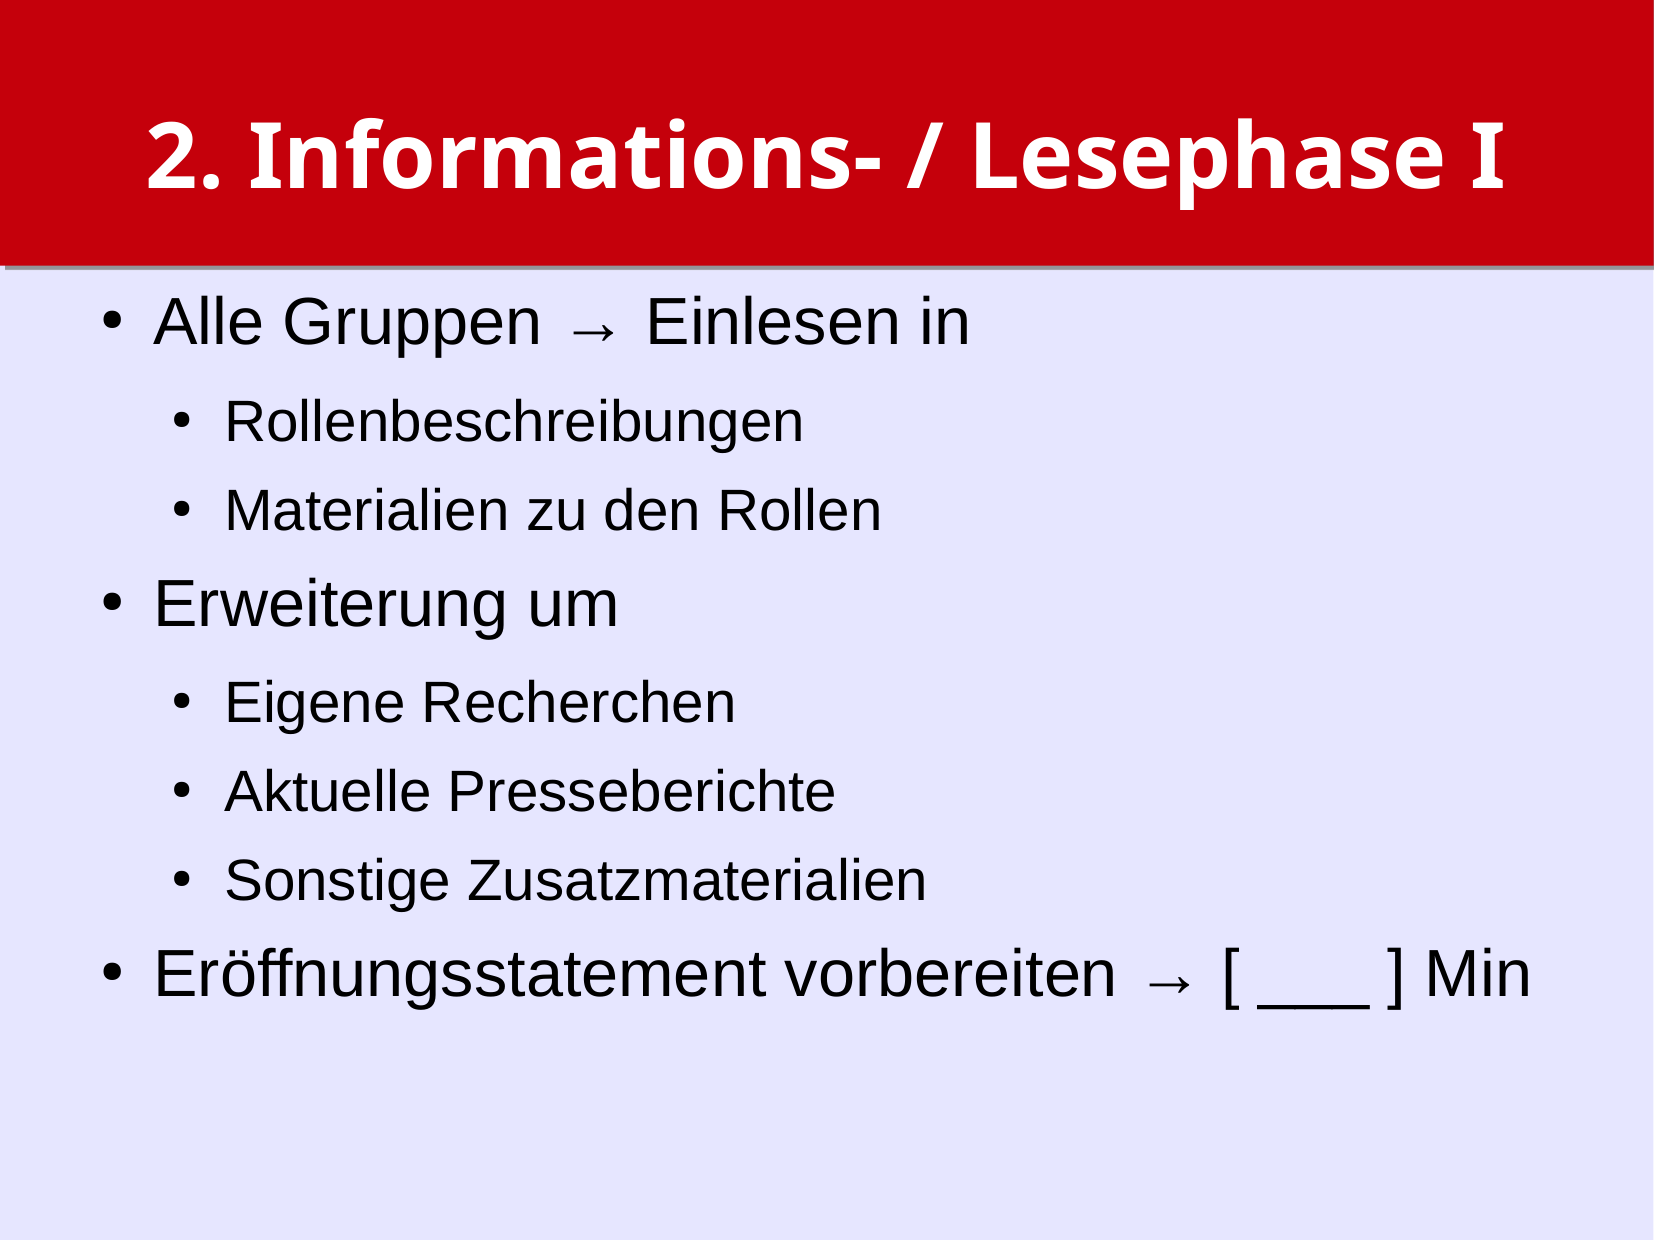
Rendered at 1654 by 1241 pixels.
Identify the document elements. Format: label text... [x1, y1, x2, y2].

title 2. Informations- / Lesephase I [82, 56, 1571, 250]
list Alle Gruppen → Einlesen in Rollenbeschreibungen Materialien zu den Rollen Erweiterung um Eigene Recherchen Aktuelle Presseberichte Sonstige Zusatzmaterialien Eröffnungsstatement vorbereiten → [ ___ ] Min [82, 284, 1571, 1103]
